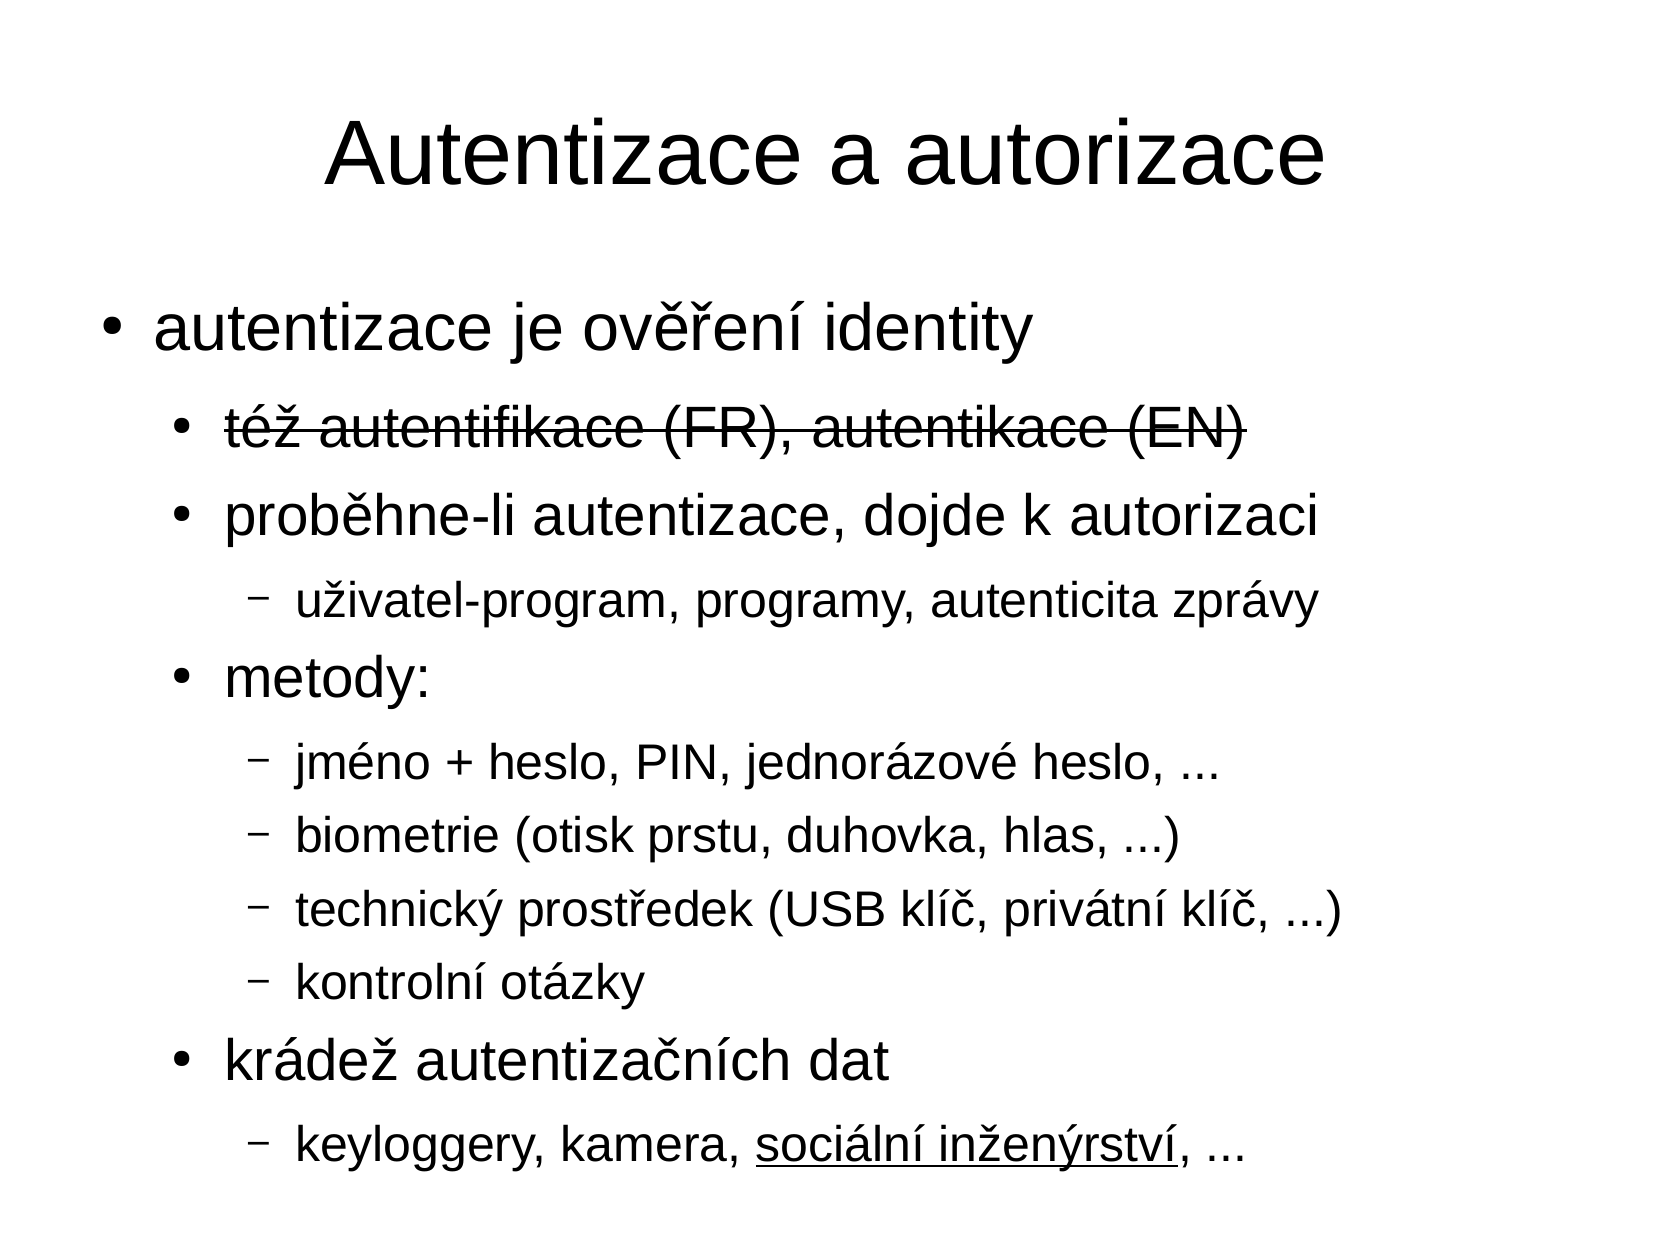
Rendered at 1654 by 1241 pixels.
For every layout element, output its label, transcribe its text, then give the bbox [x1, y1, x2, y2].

title Autentizace a autorizace [82, 56, 1571, 250]
list autentizace je ověření identity též autentifikace (FR), autentikace (EN) proběhne-li autentizace, dojde k autorizaci uživatel-program, programy, autenticita zprávy metody: jméno + heslo, PIN, jednorázové heslo, ... biometrie (otisk prstu, duhovka, hlas, ...) technický prostředek (USB klíč, privátní klíč, ...) kontrolní otázky krádež autentizačních dat keyloggery, kamera, sociální inženýrství, ... [82, 290, 1571, 1173]
